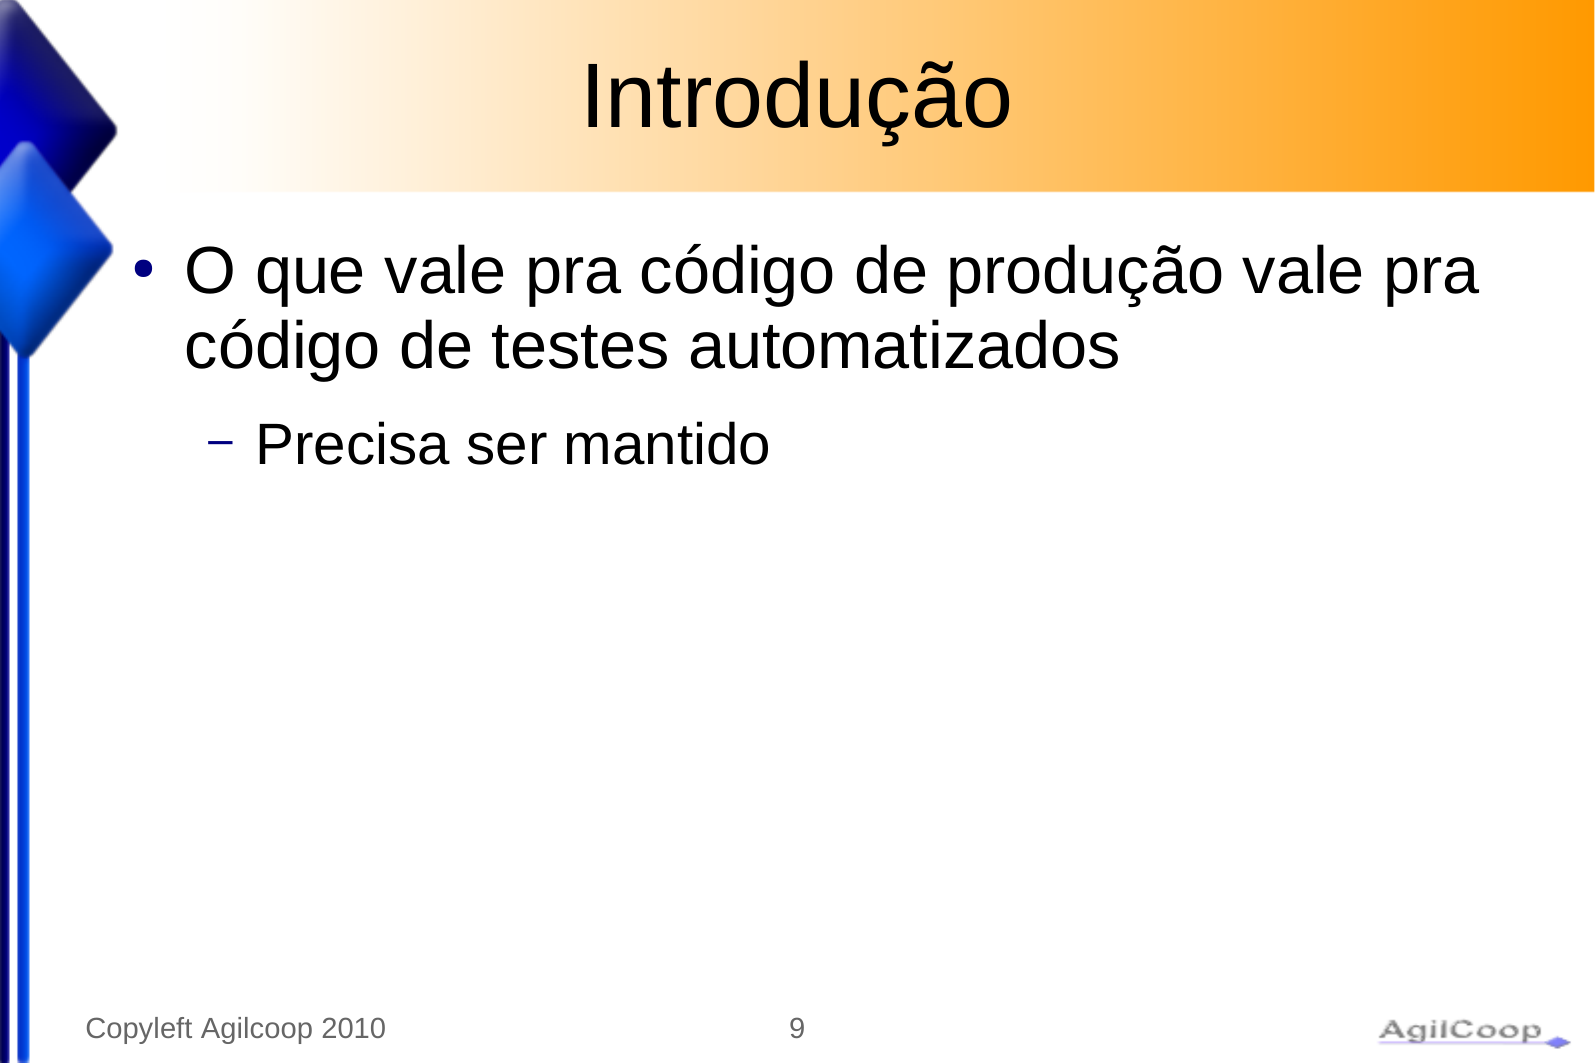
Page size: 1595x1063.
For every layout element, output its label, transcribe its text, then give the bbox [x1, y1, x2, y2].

list O que vale pra código de produção vale pra código de testes automatizados Precisa ser mantido [113, 232, 1549, 947]
title Introdução [79, 6, 1515, 185]
picture [0, 0, 1595, 1063]
